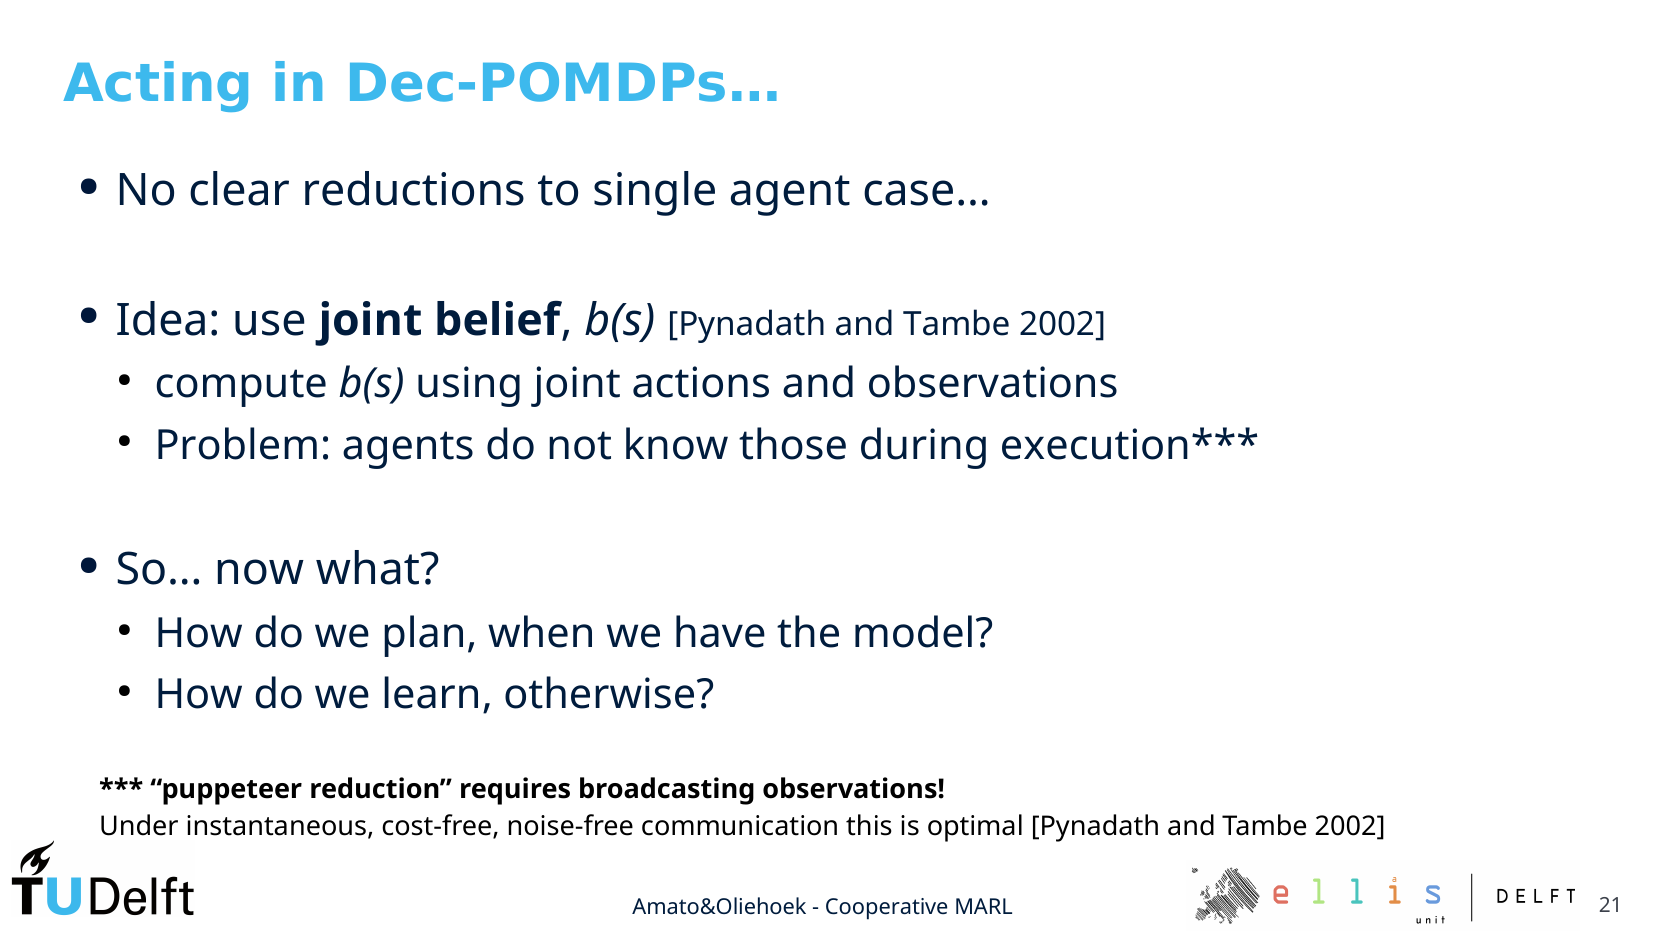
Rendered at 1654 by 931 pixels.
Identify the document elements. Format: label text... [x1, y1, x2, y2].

picture [1186, 860, 1580, 931]
text_box *** “puppeteer reduction” requires broadcasting observations! Under instantaneous, cost-free, noise-free communication this is optimal [Pynadath and Tambe 2002] [84, 730, 1527, 883]
title Acting in Dec-POMDPs… [63, 12, 1571, 112]
list No clear reductions to single agent case… Idea: use joint belief, b(s) [Pynadath and Tambe 2002] compute b(s) using joint actions and observations Problem: agents do not know those during execution*** So… now what? How do we plan, when we have the model? How do we learn, otherwise? [63, 161, 1571, 776]
picture [11, 840, 195, 917]
